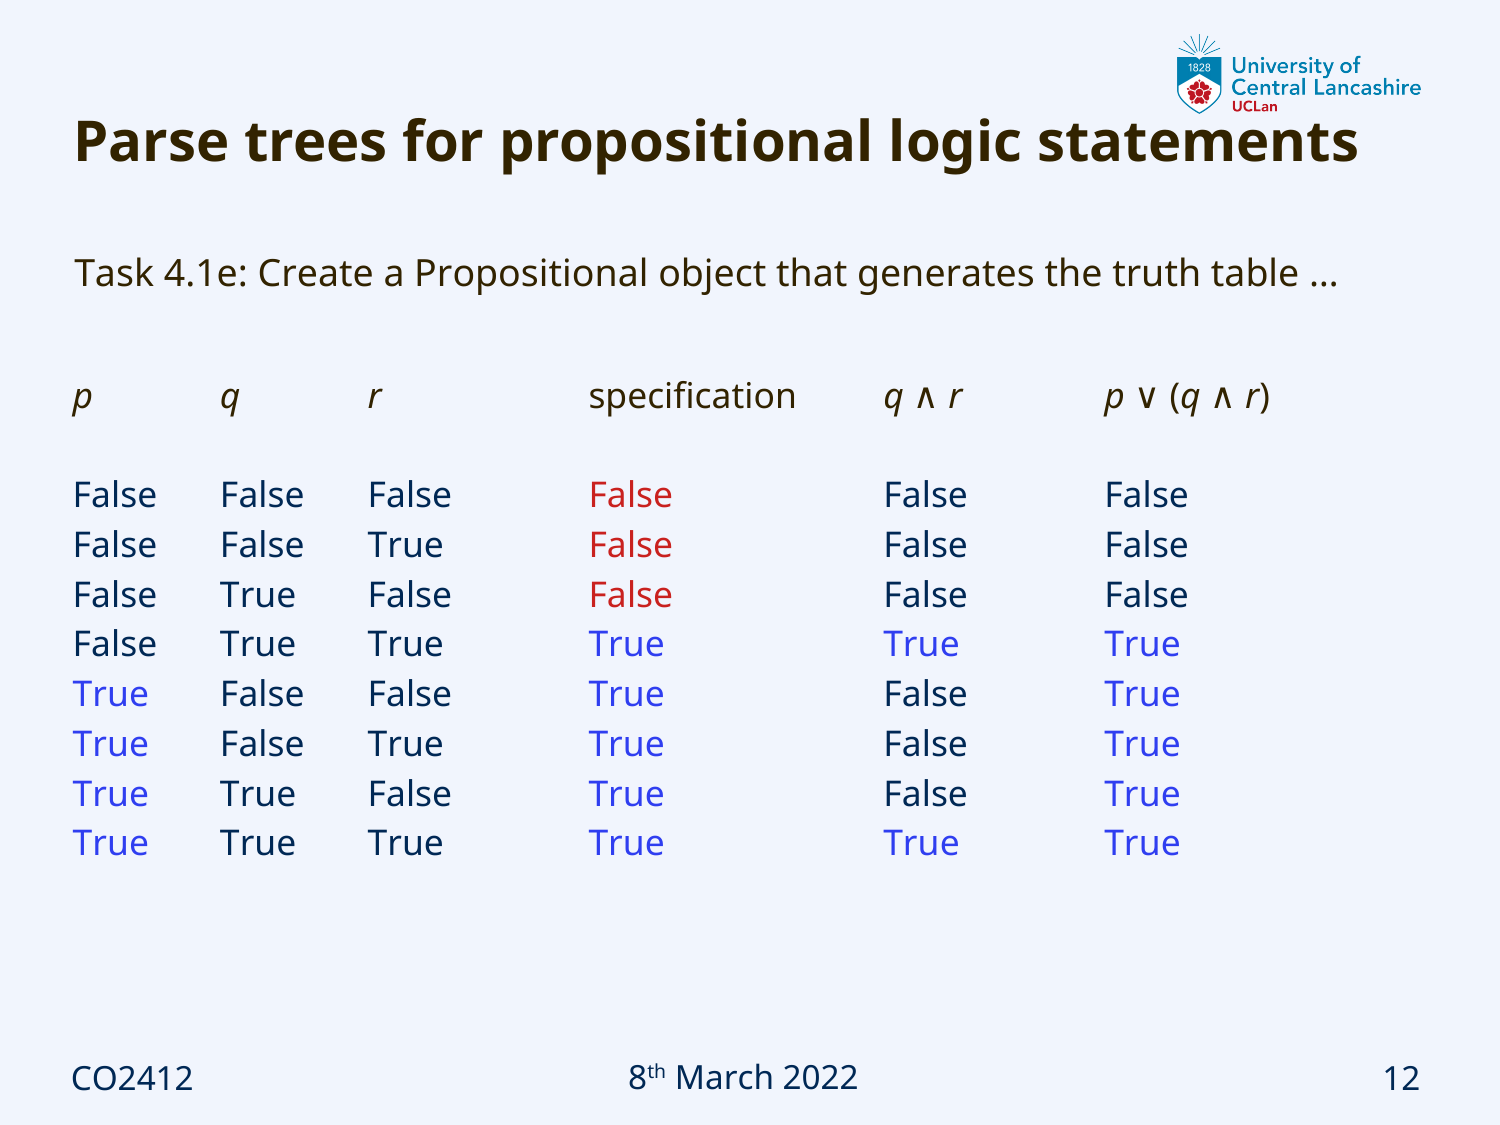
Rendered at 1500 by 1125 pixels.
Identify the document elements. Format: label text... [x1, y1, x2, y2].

picture [1177, 34, 1421, 93]
text_box Task 4.1e: Create a Propositional object that generates the truth table … [59, 234, 1435, 341]
title Parse trees for propositional logic statements [58, 93, 1475, 186]
text_box p q r specification q ∧ r p ∨ (q ∧ r) False False False False False False False False True False False False False True False False False False False True True True True True True False False True False True True False True True False True True True False True False True True True True True True True [57, 358, 1382, 871]
